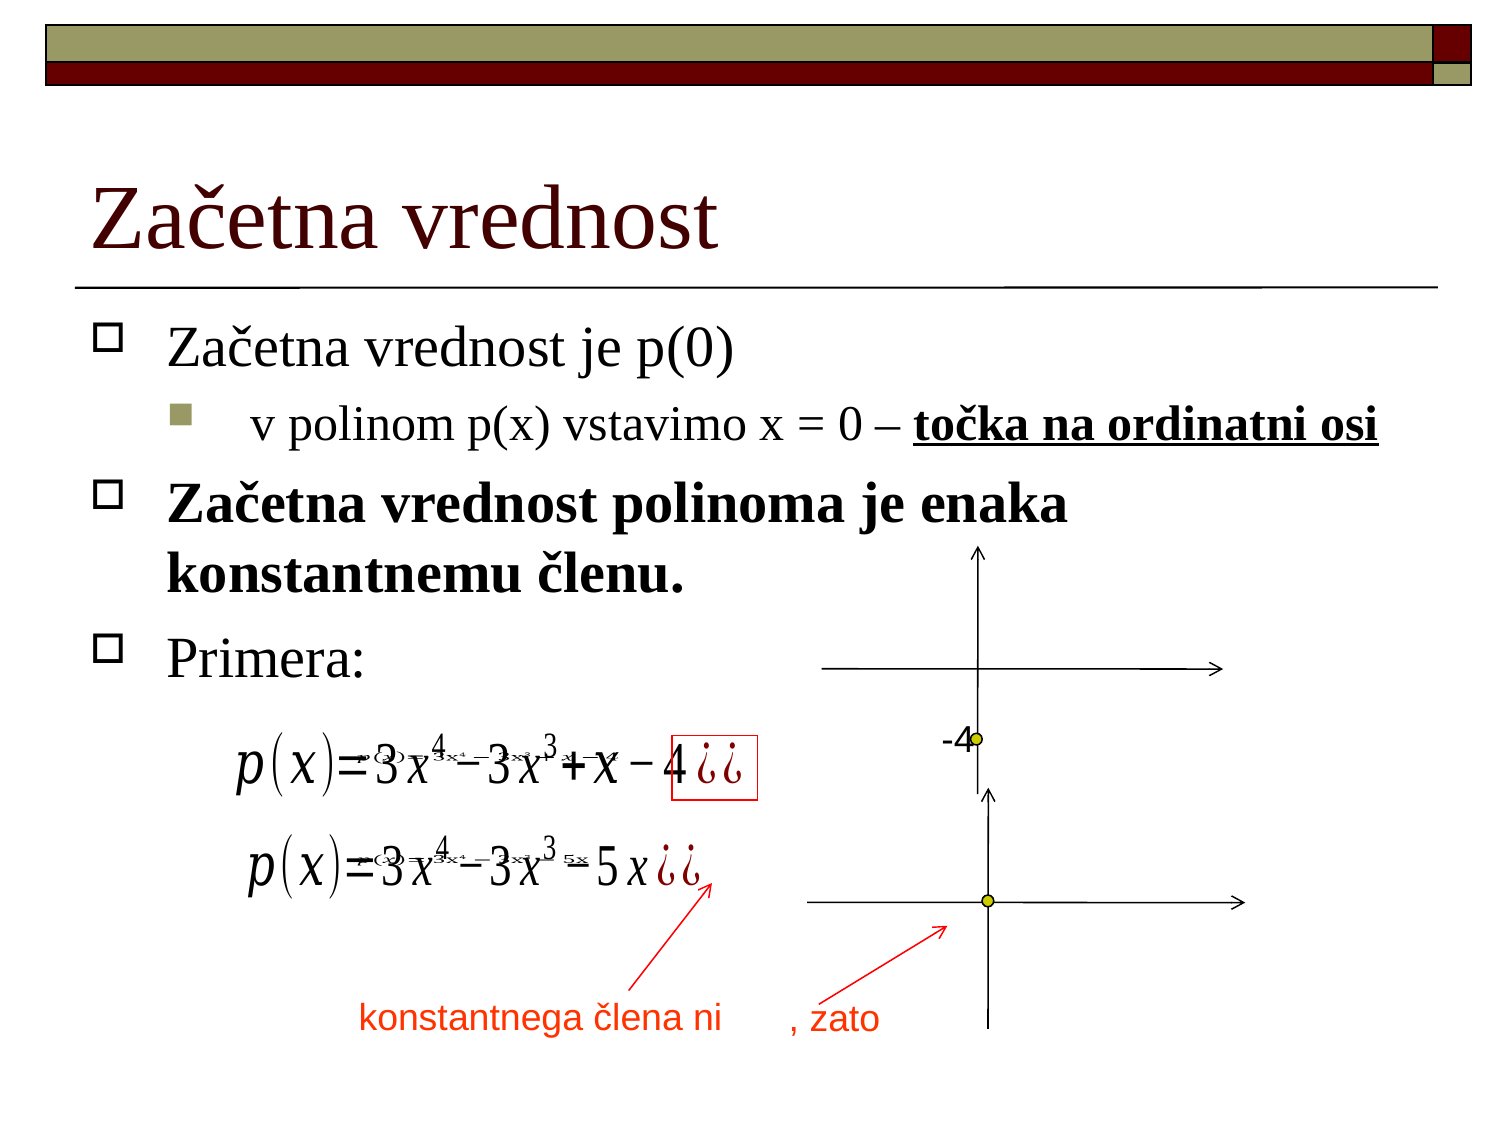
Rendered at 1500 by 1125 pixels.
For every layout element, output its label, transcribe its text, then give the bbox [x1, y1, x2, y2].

text_box , zato [773, 985, 896, 1047]
text_box -4 [926, 707, 990, 768]
text_box [982, 895, 994, 907]
title Začetna vrednost [75, 71, 1425, 275]
text_box [673, 736, 755, 799]
text_box konstantnega člena ni [343, 985, 738, 1047]
text_box [234, 826, 713, 905]
list Začetna vrednost je p(0) v polinom p(x) vstavimo x = 0 – točka na ordinatni osi Začetna vrednost polinoma je enaka konstantnemu členu. Primera: [75, 299, 1436, 954]
text_box [222, 723, 755, 803]
